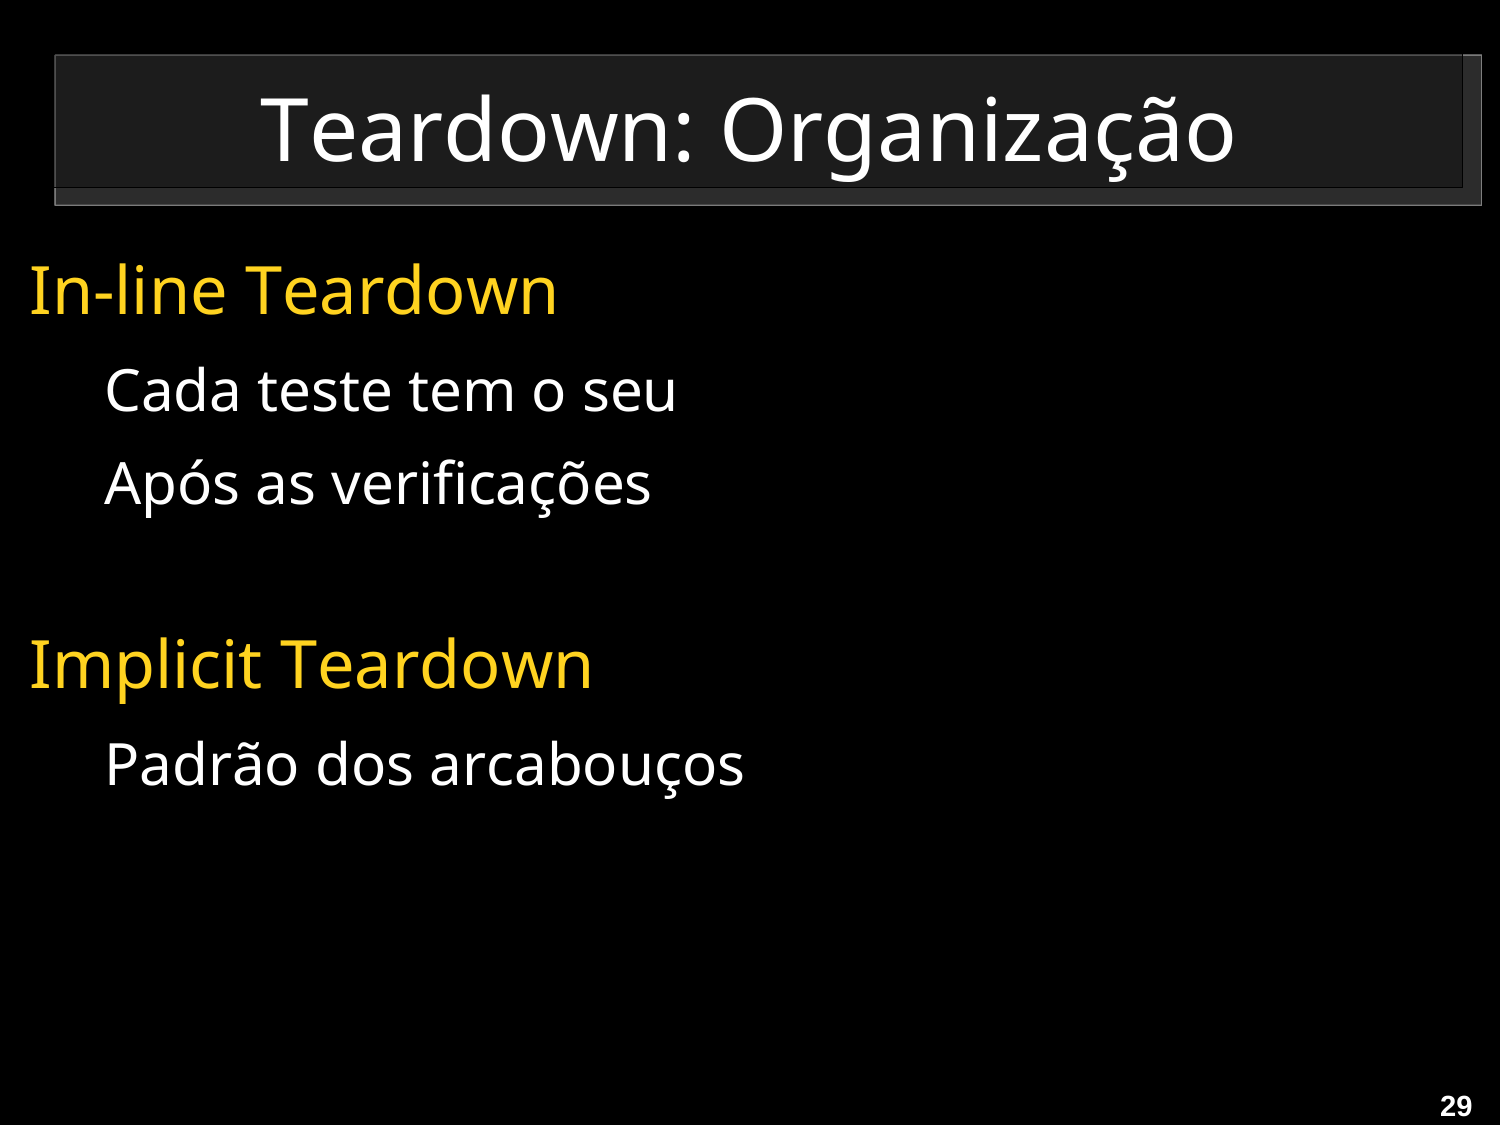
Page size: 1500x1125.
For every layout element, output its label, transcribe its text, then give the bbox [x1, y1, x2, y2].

list In-line Teardown Cada teste tem o seu Após as verificações Implicit Teardown Padrão dos arcabouços [29, 243, 1469, 1072]
title Teardown: Organização [29, 38, 1469, 218]
